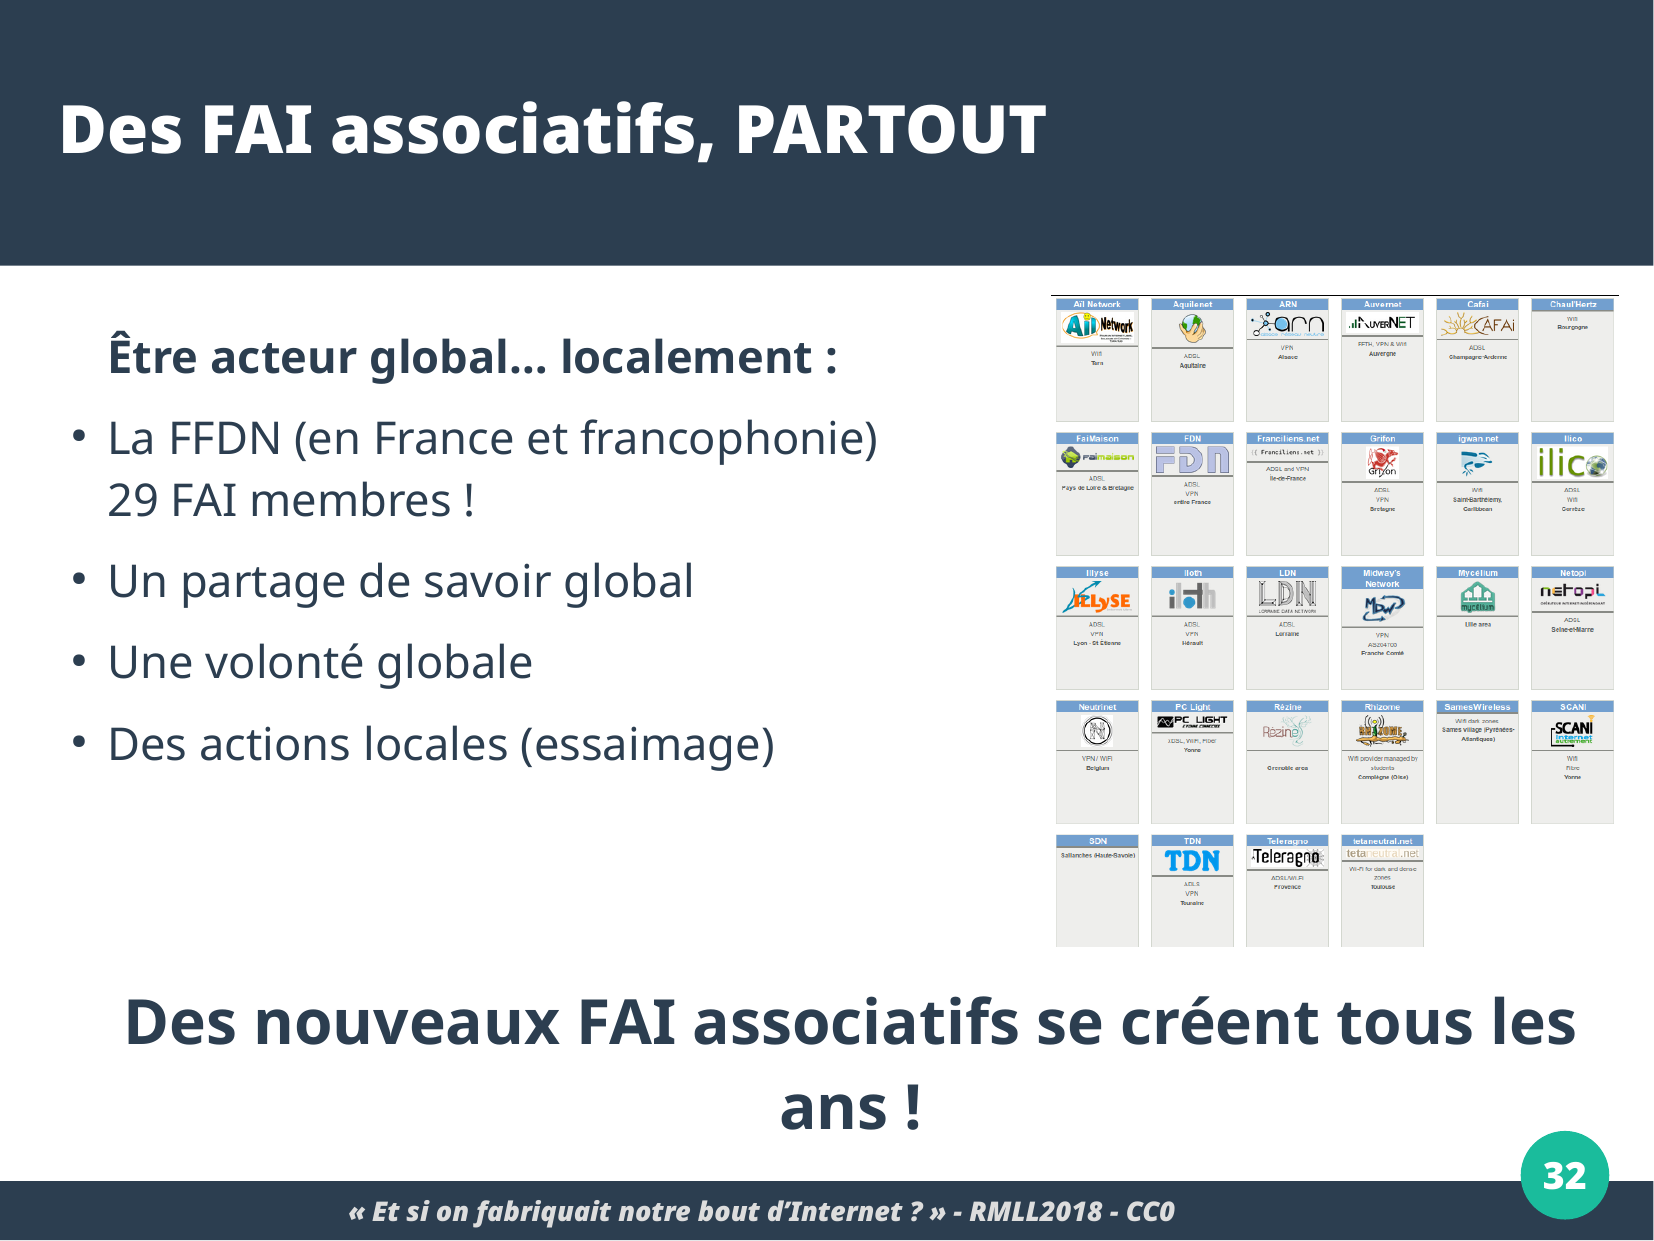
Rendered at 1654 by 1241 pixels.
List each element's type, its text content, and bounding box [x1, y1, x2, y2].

title Des FAI associatifs, PARTOUT [59, 49, 1595, 207]
list Être acteur global… localement : La FFDN (en France et francophonie) 29 FAI membres ! Un partage de savoir global Une volonté globale Des actions locales (essaimage) Des nouveaux FAI associatifs se créent tous les ans ! [59, 324, 1595, 1152]
picture [1051, 295, 1619, 947]
